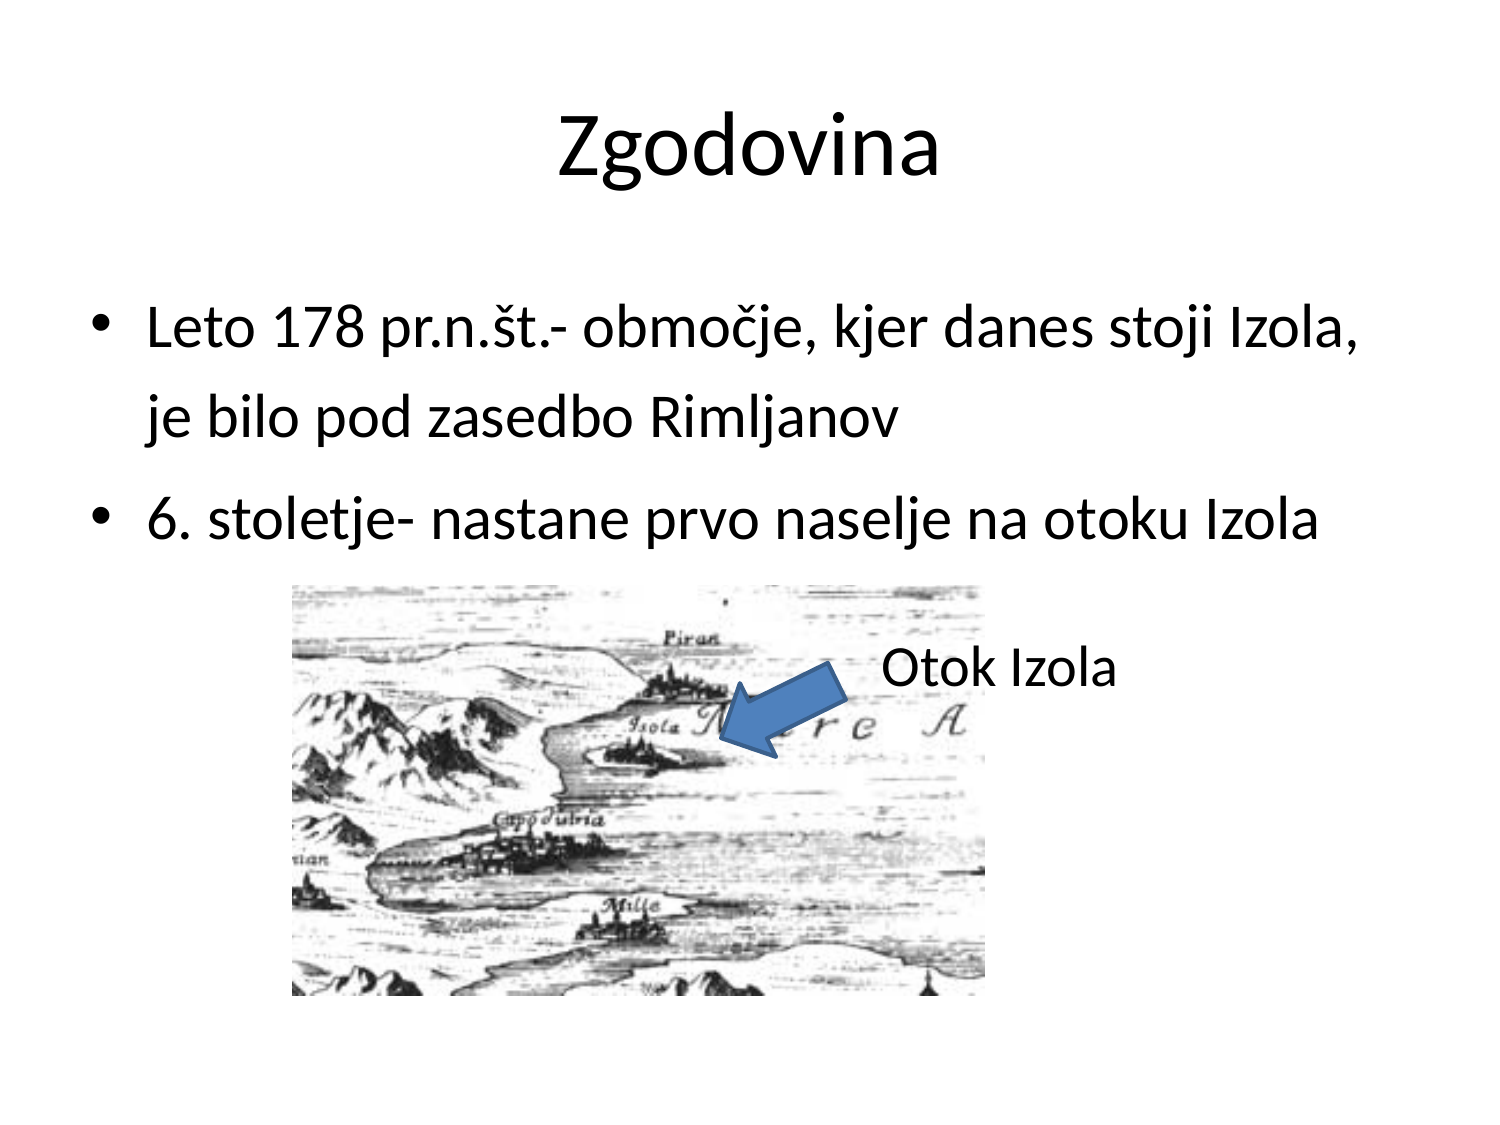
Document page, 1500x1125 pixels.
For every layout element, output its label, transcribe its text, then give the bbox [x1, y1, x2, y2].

list Leto 178 pr.n.št.- območje, kjer danes stoji Izola, je bilo pod zasedbo Rimljanov 6. stoletje- nastane prvo naselje na otoku Izola [75, 262, 1425, 1005]
title Zgodovina [75, 45, 1425, 233]
text_box [721, 662, 846, 757]
picture [292, 585, 985, 997]
text_box Otok Izola [867, 621, 1172, 706]
